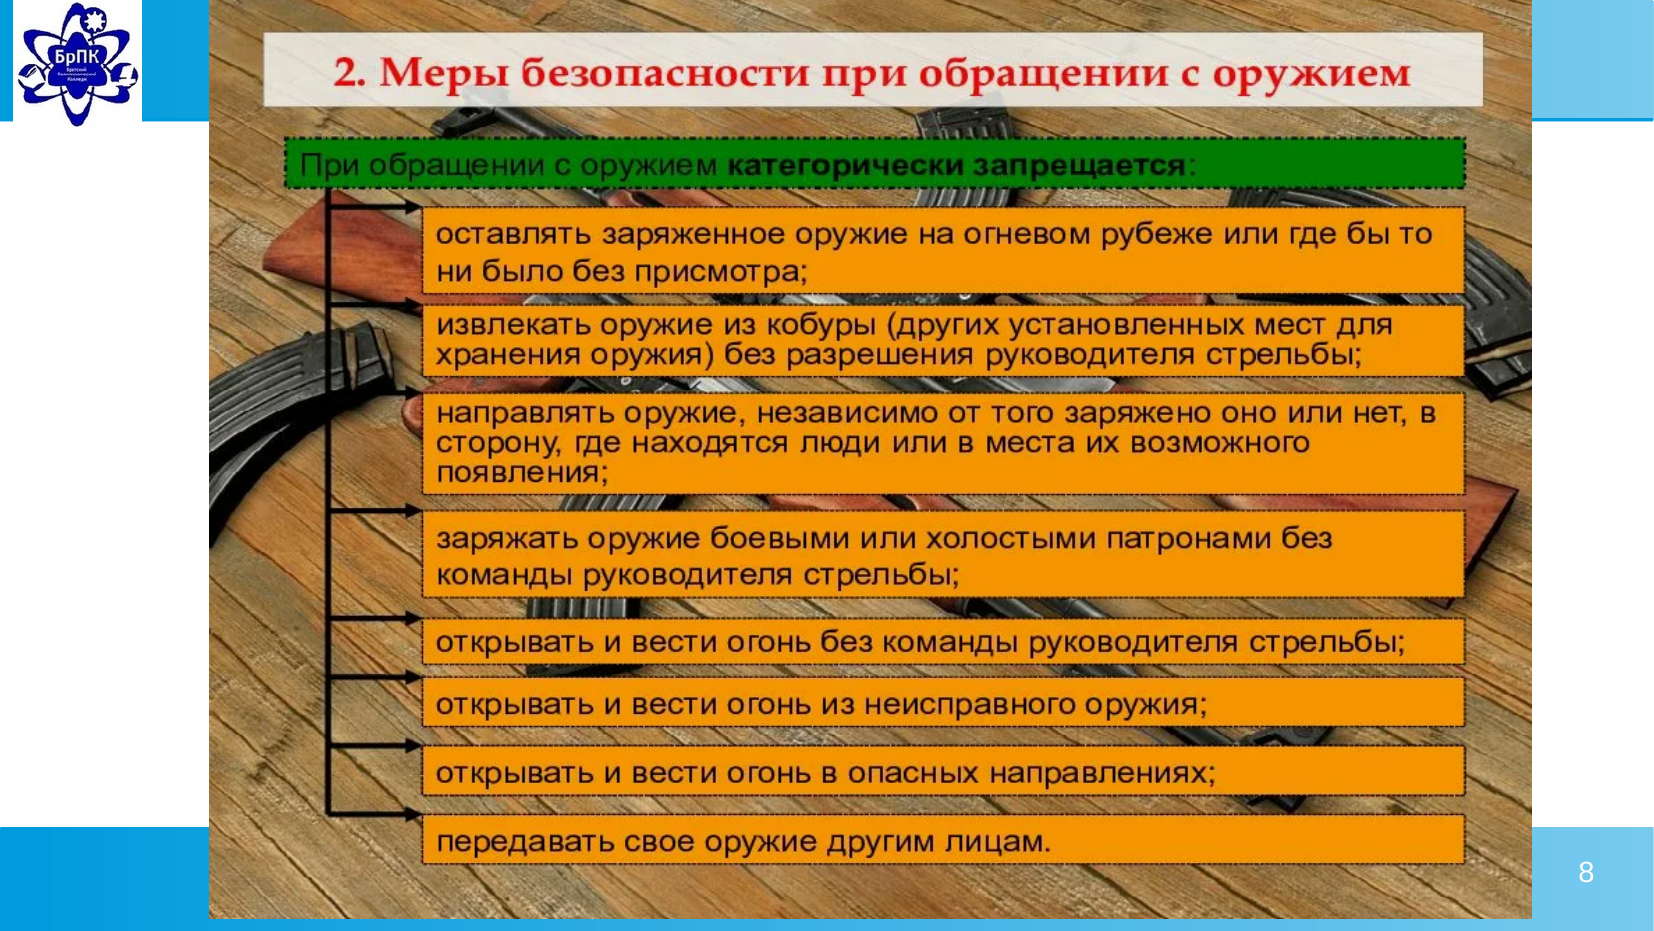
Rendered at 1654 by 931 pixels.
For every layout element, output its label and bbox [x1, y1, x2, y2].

picture [209, 0, 1532, 919]
picture [13, 0, 142, 128]
